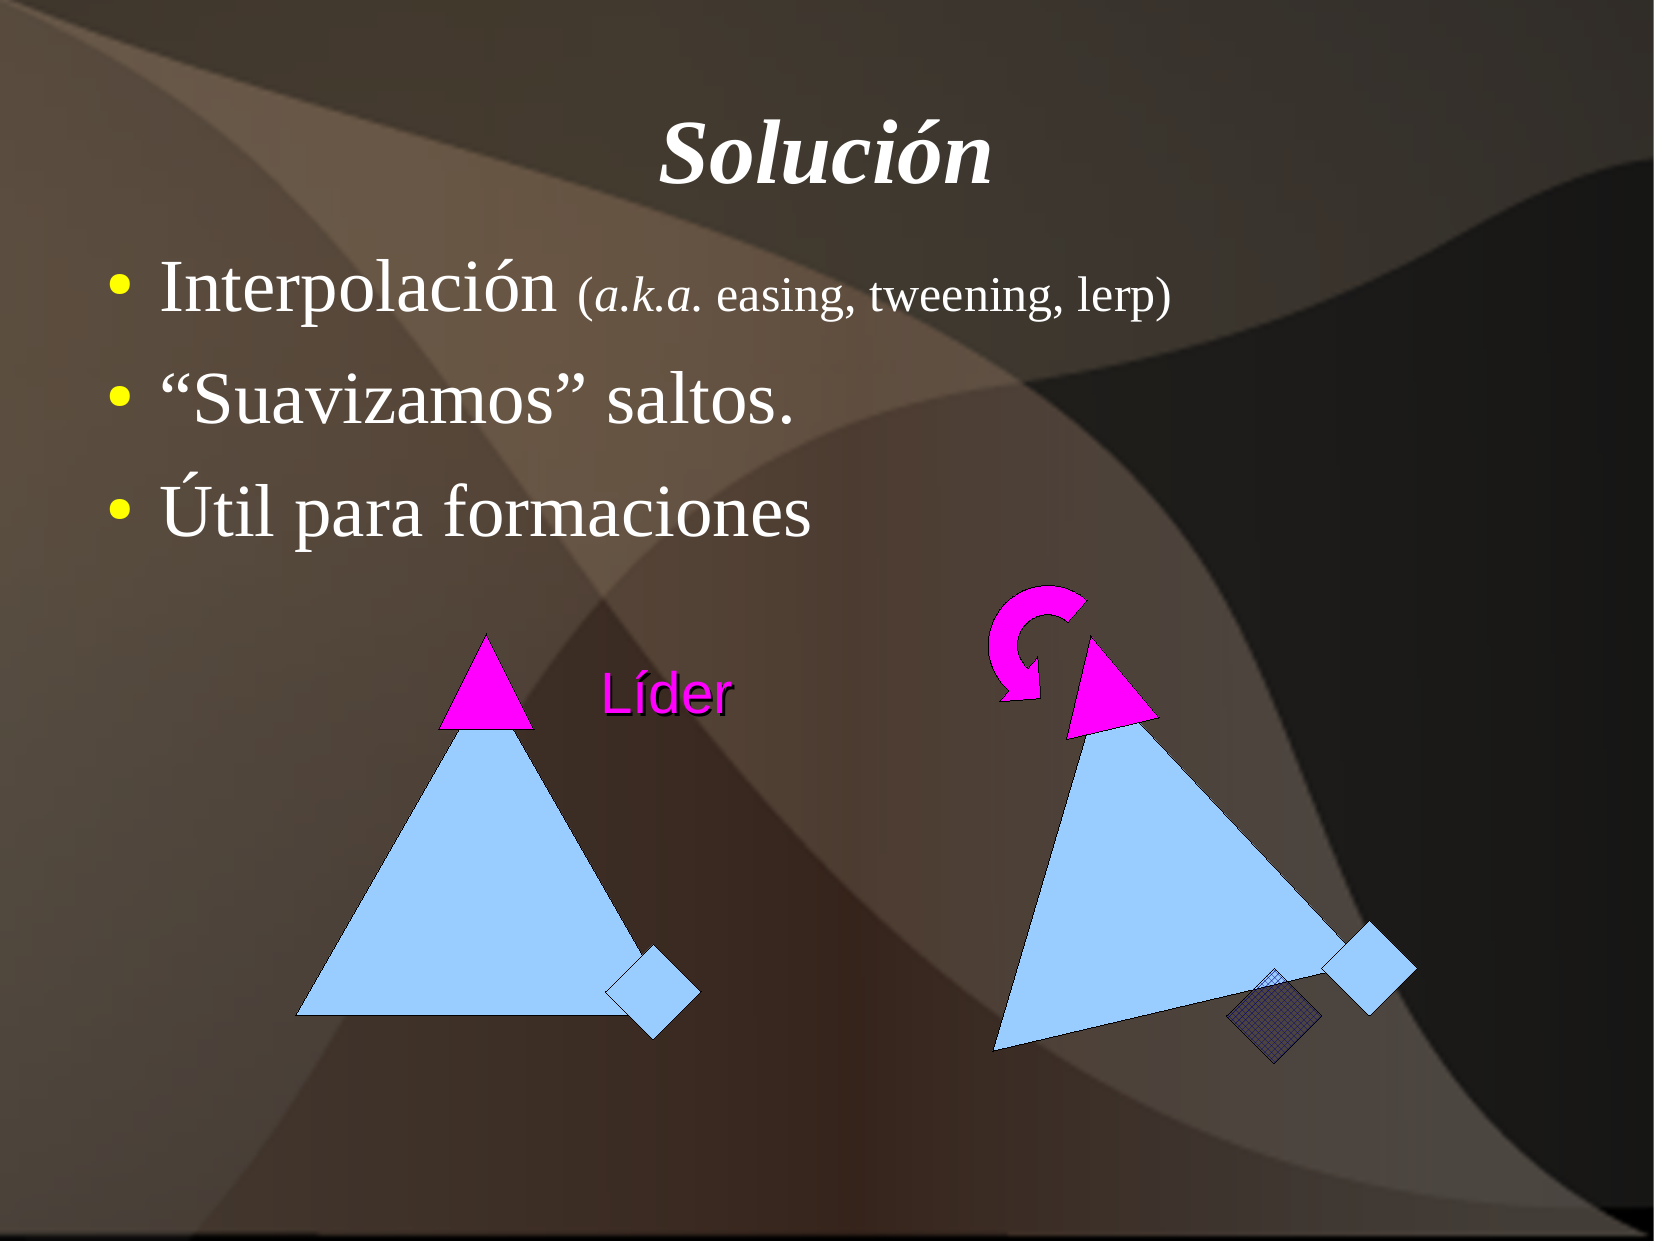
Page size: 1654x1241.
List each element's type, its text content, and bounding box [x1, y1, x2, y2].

text_box [295, 633, 702, 1040]
text_box Líder [565, 653, 768, 734]
text_box [988, 585, 1088, 702]
list Interpolación (a.k.a. easing, tweening, lerp) “Suavizamos” saltos. Útil para formaciones [88, 244, 1565, 1063]
title Solución [82, 49, 1571, 257]
text_box [992, 635, 1418, 1064]
picture [0, 0, 1654, 1241]
